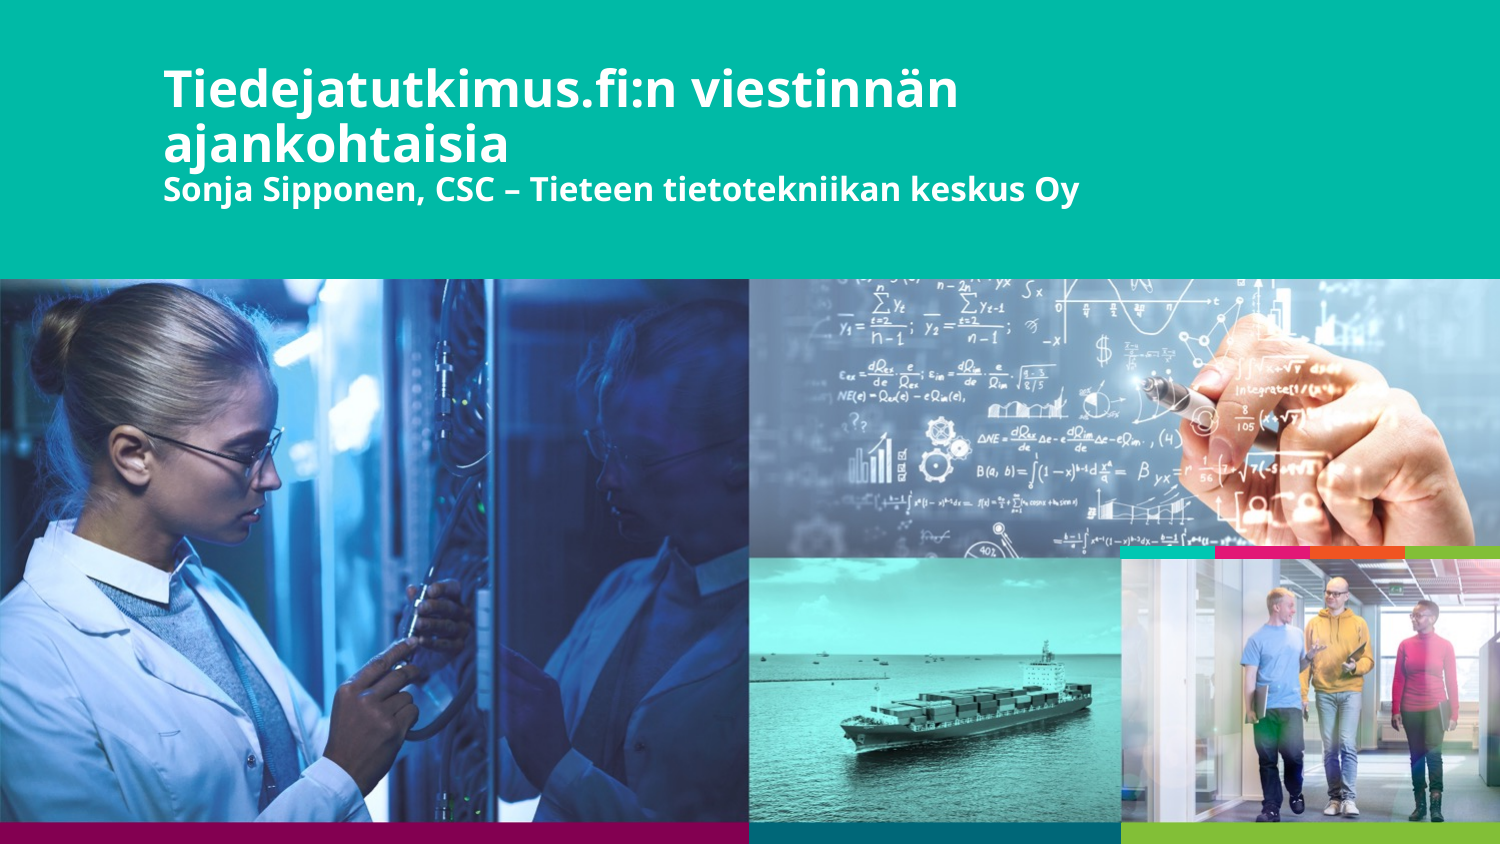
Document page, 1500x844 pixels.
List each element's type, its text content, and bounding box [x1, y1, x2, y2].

title Tiedejatutkimus.fi:n viestinnän ajankohtaisia Sonja Sipponen, CSC – Tieteen tietotekniikan keskus Oy [152, 45, 1191, 227]
